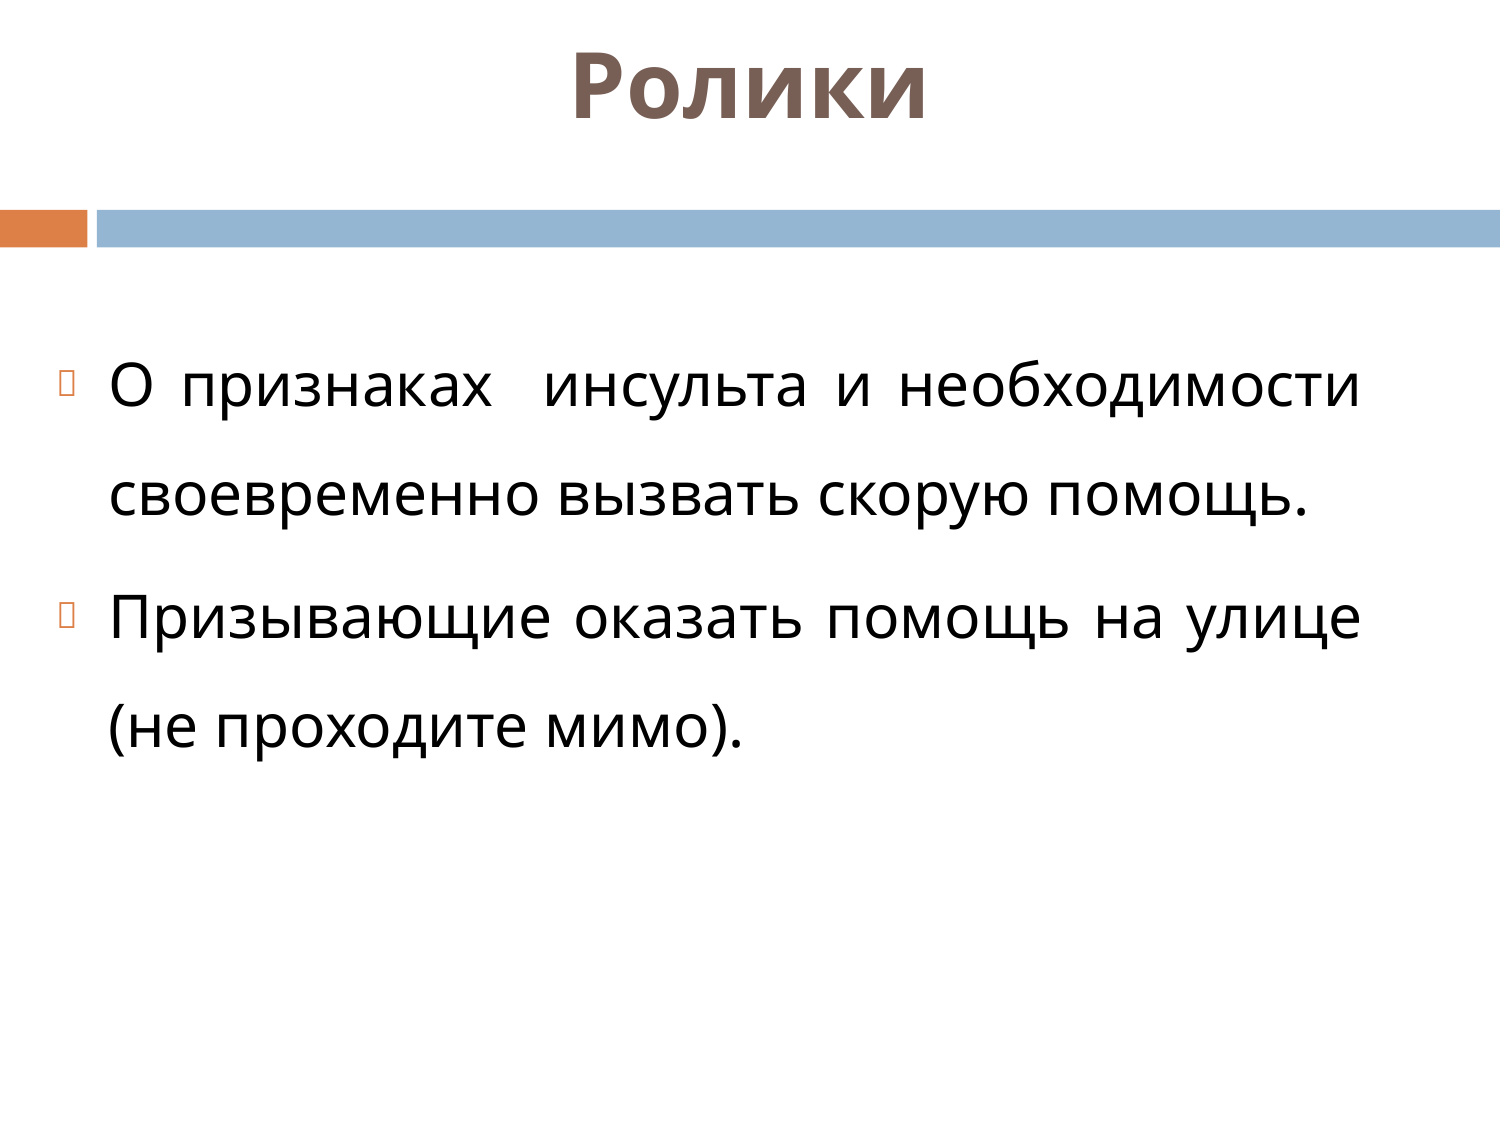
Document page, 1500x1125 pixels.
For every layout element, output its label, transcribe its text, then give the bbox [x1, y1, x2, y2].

title Ролики [0, 19, 1500, 182]
list О признаках инсульта и необходимости своевременно вызвать скорую помощь. Призывающие оказать помощь на улице (не проходите мимо). [41, 302, 1379, 1041]
